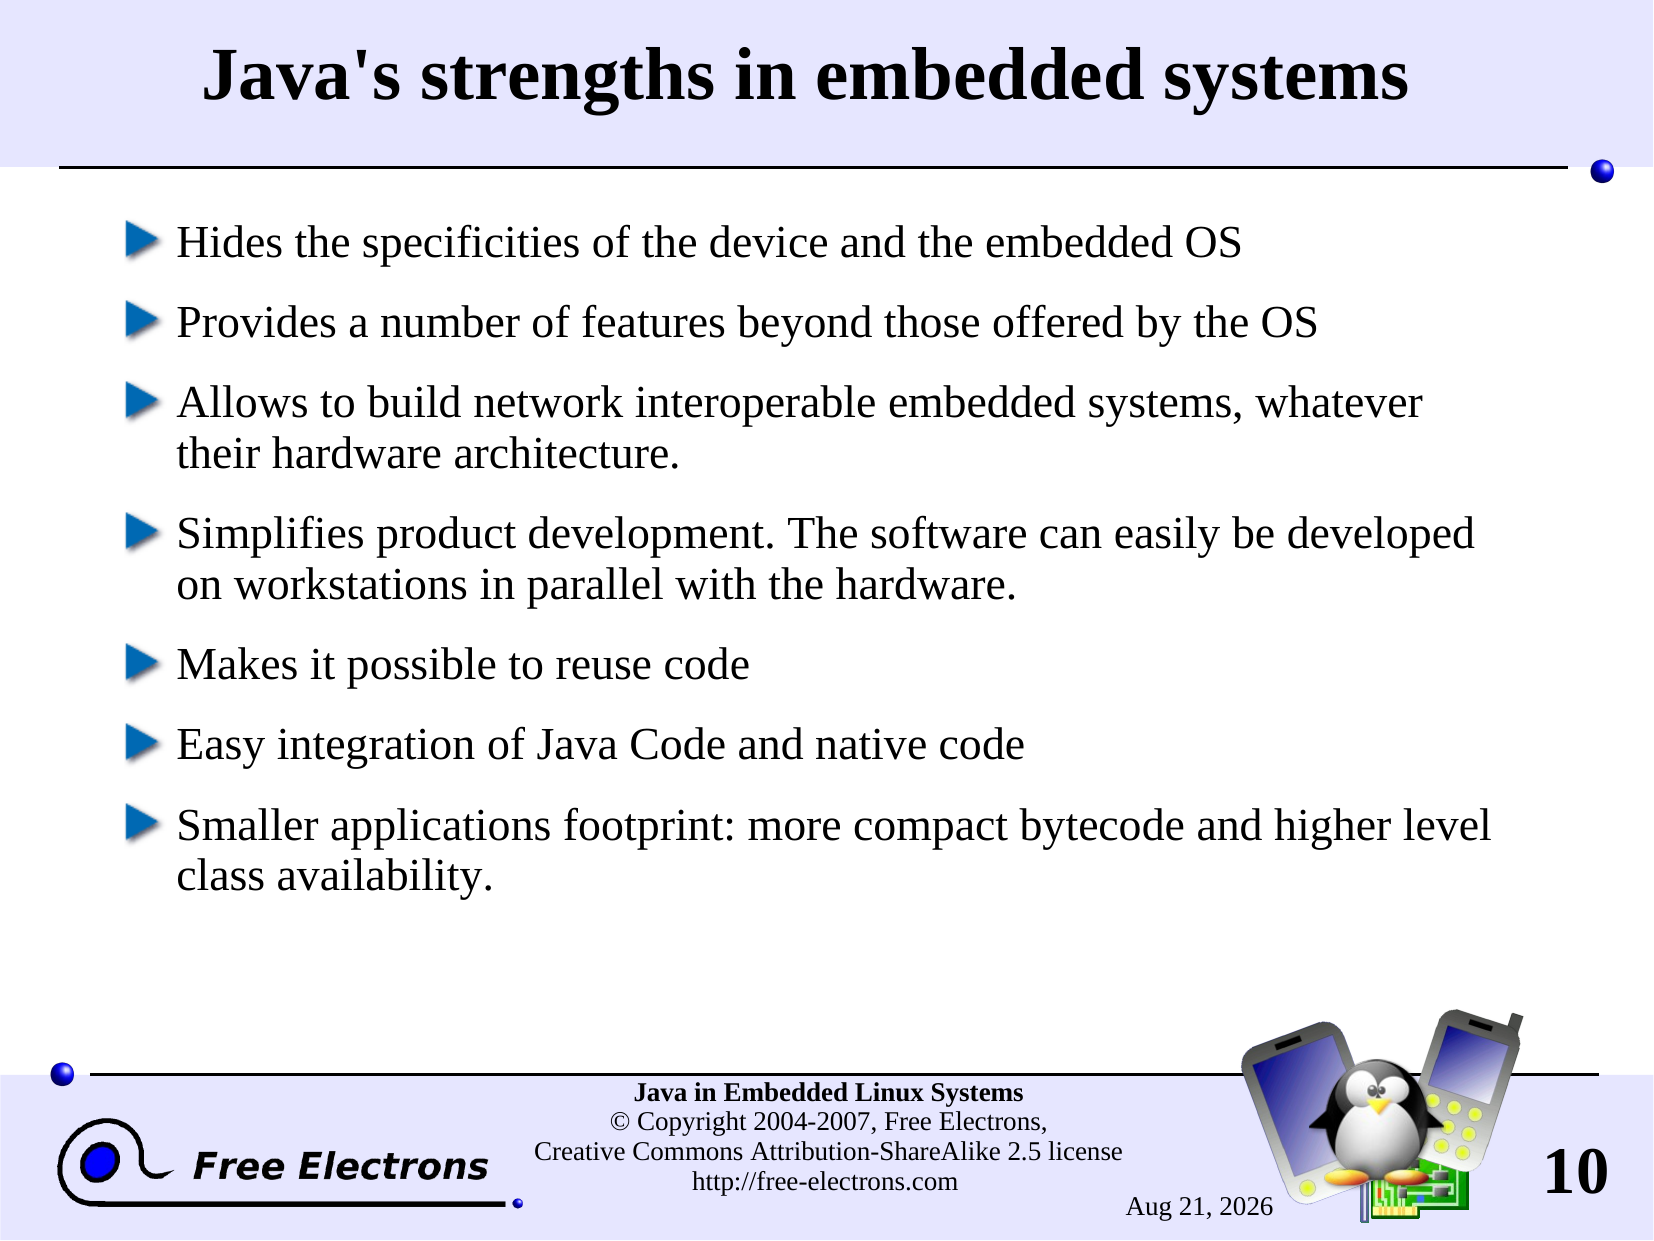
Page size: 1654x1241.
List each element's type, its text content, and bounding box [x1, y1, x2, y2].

title Java's strengths in embedded systems [60, 25, 1551, 124]
picture [50, 1107, 527, 1216]
list Hides the specificities of the device and the embedded OS Provides a number of features beyond those offered by the OS Allows to build network interoperable embedded systems, whatever their hardware architecture. Simplifies product development. The software can easily be developed on workstations in parallel with the hardware. Makes it possible to reuse code Easy integration of Java Code and native code Smaller applications footprint: more compact bytecode and higher level class availability. [105, 216, 1518, 1066]
picture [1231, 1007, 1538, 1241]
